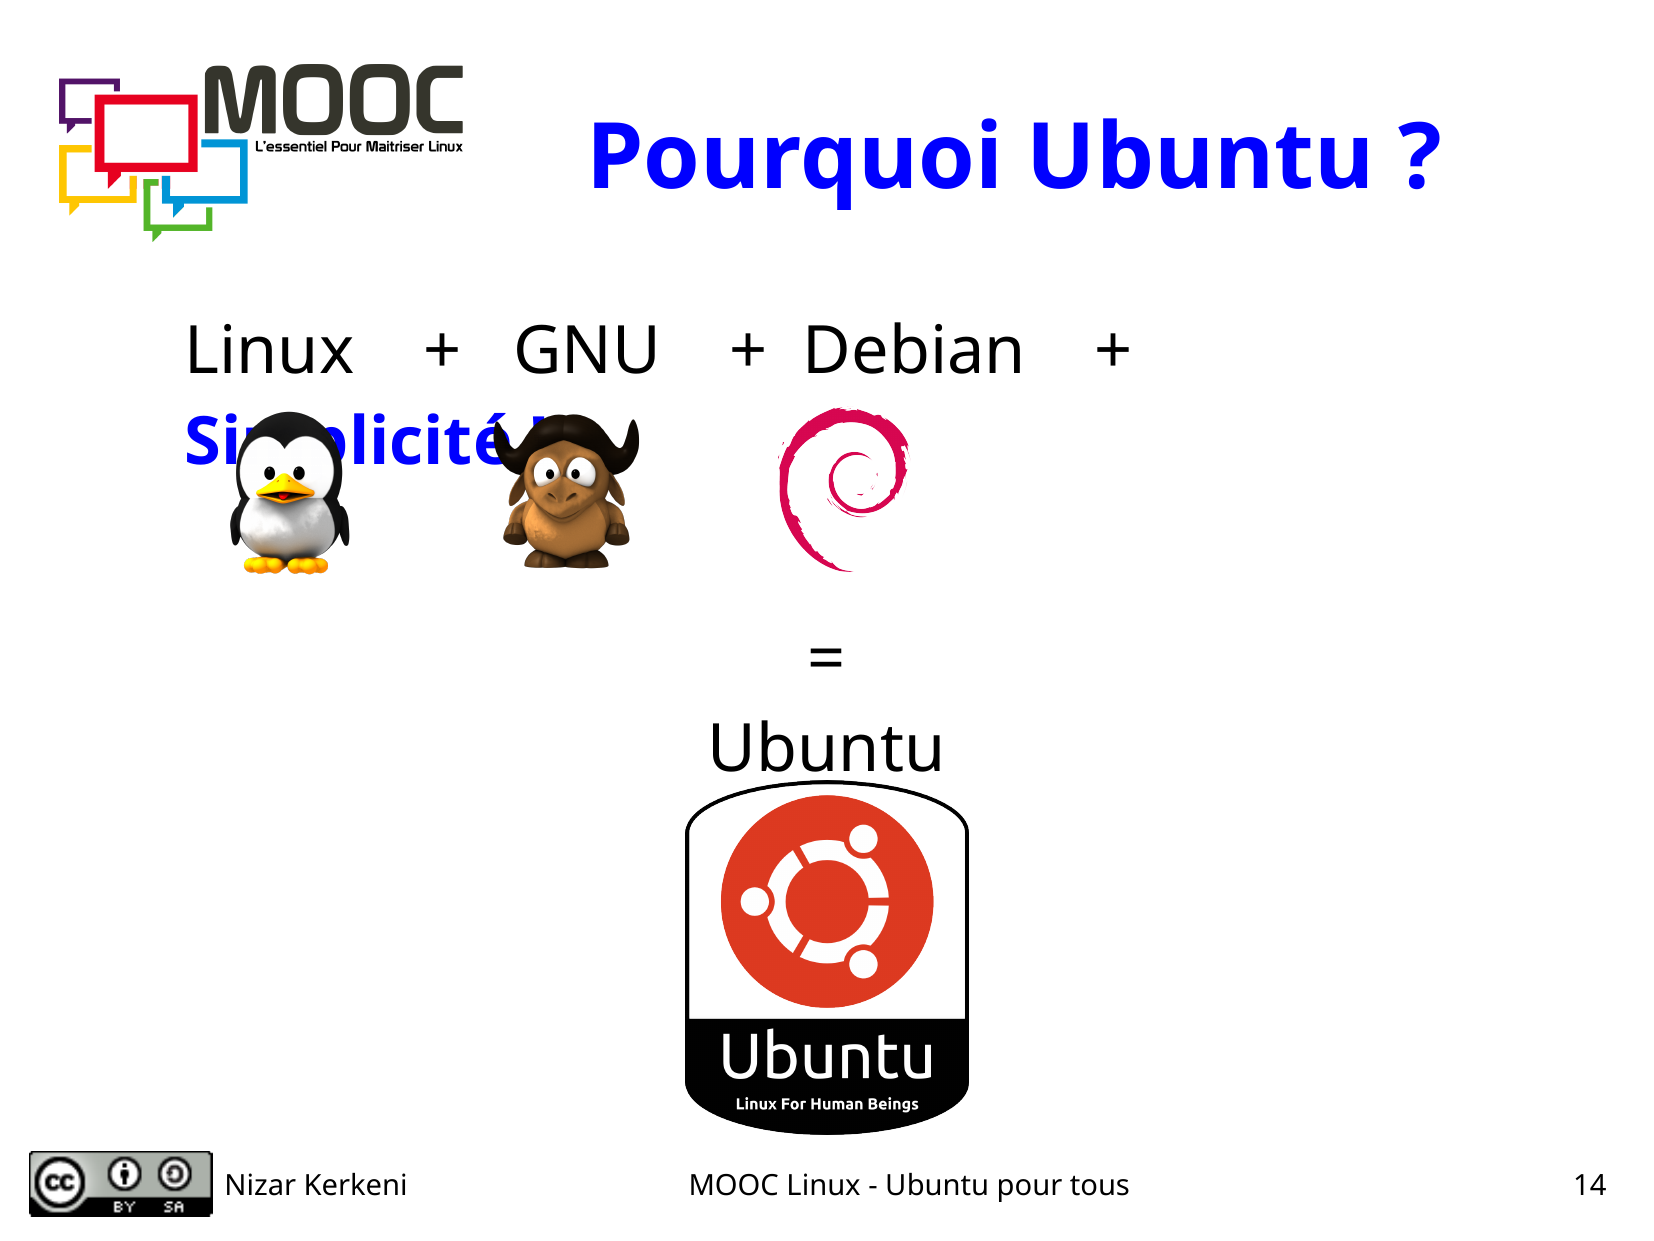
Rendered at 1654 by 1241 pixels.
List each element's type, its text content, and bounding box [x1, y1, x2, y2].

text_box Linux + GNU + Debian + Simplicité ! [169, 295, 1524, 407]
picture [59, 64, 460, 242]
picture [685, 780, 969, 1135]
picture [29, 1151, 213, 1217]
text_box = Ubuntu [169, 602, 1484, 767]
title Pourquoi Ubuntu ? [460, 49, 1568, 257]
picture [177, 400, 401, 578]
picture [472, 400, 662, 578]
picture [778, 406, 911, 572]
